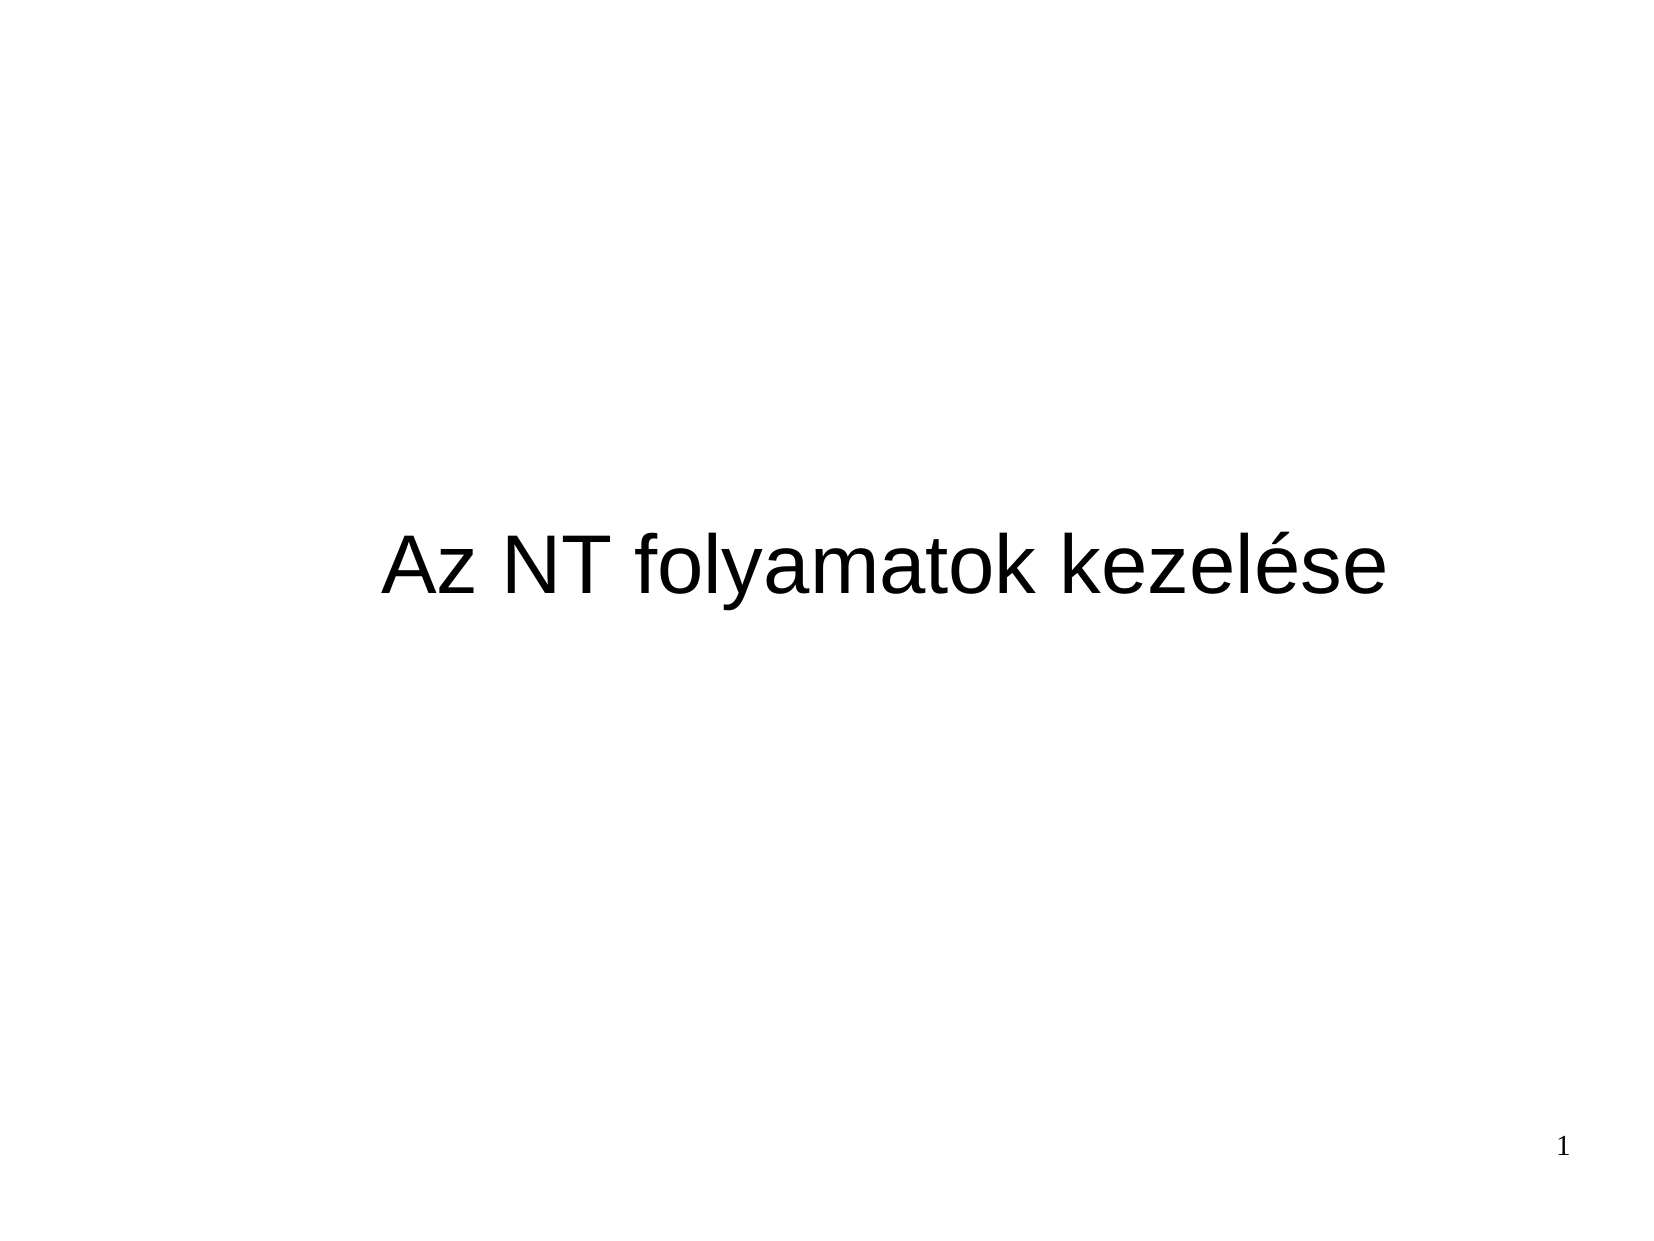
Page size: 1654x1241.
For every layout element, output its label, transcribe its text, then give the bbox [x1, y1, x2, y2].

subtitle Az NT folyamatok kezelése [266, 502, 1504, 655]
